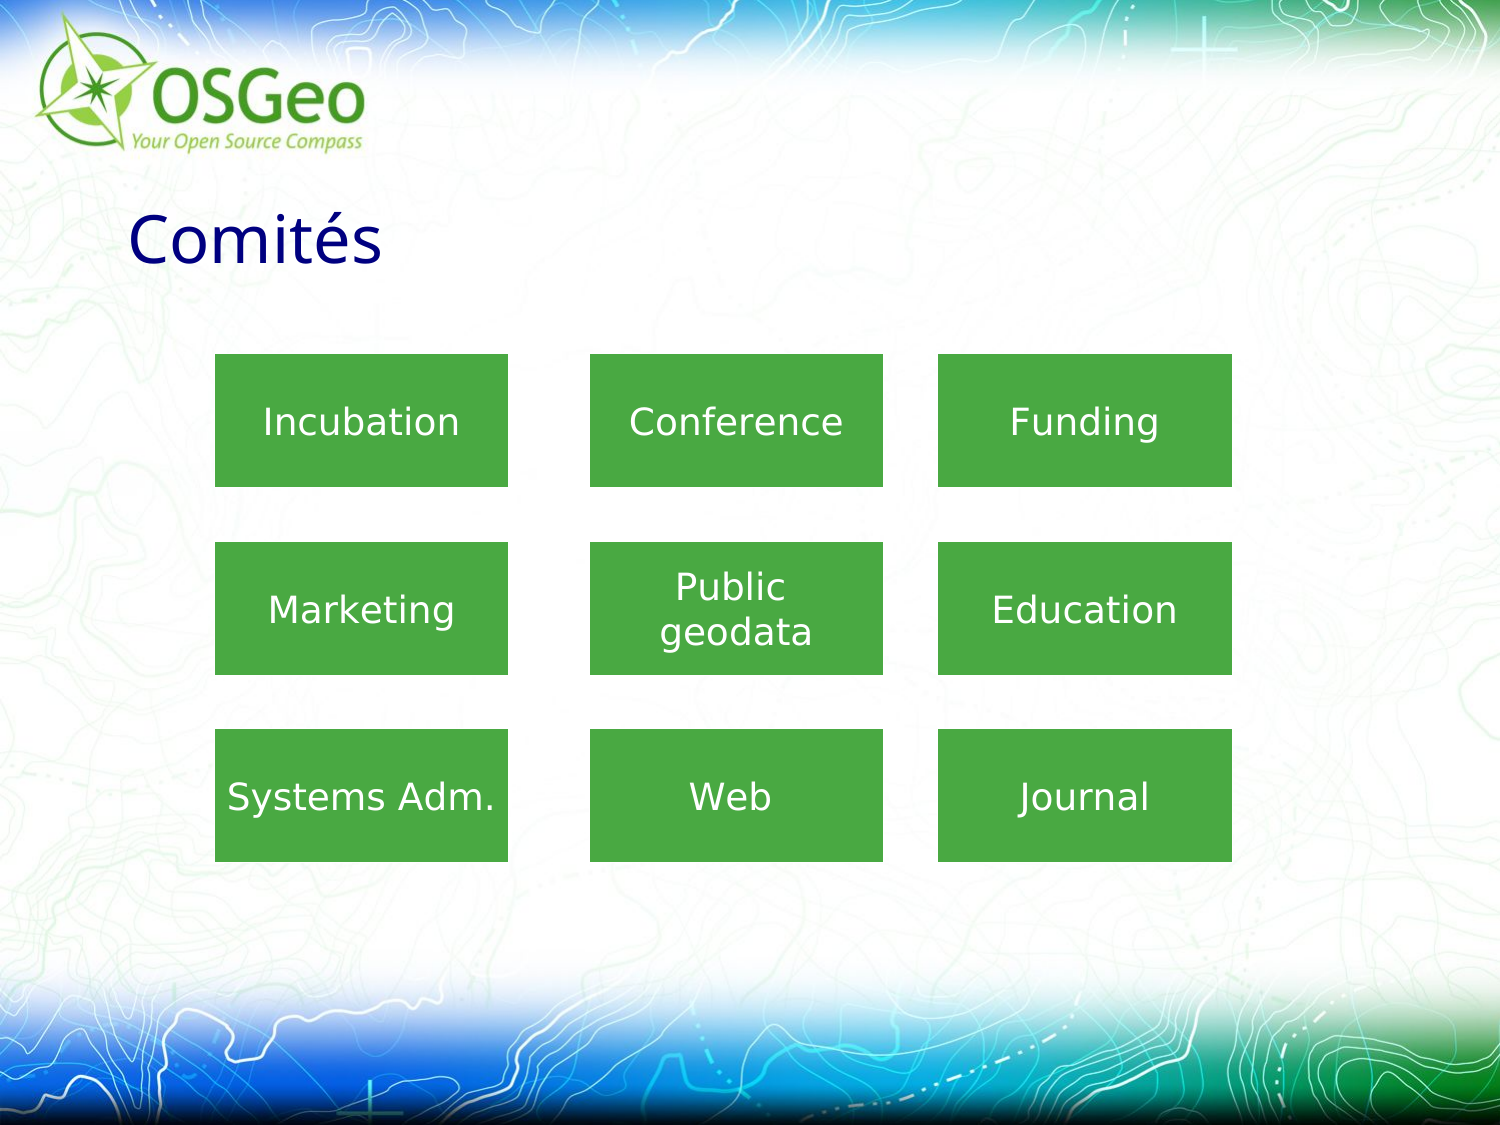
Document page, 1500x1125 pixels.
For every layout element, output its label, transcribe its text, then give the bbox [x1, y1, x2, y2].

title Comités [112, 179, 1388, 296]
text_box Marketing [214, 541, 509, 676]
picture [0, 0, 1500, 1125]
text_box Journal [937, 728, 1233, 863]
text_box Education [937, 541, 1233, 676]
text_box Funding [937, 353, 1233, 488]
text_box Systems Adm. [214, 728, 509, 863]
text_box Incubation [214, 353, 509, 488]
text_box Web [589, 728, 884, 863]
text_box Conference [589, 353, 884, 488]
text_box Public geodata [589, 541, 884, 676]
